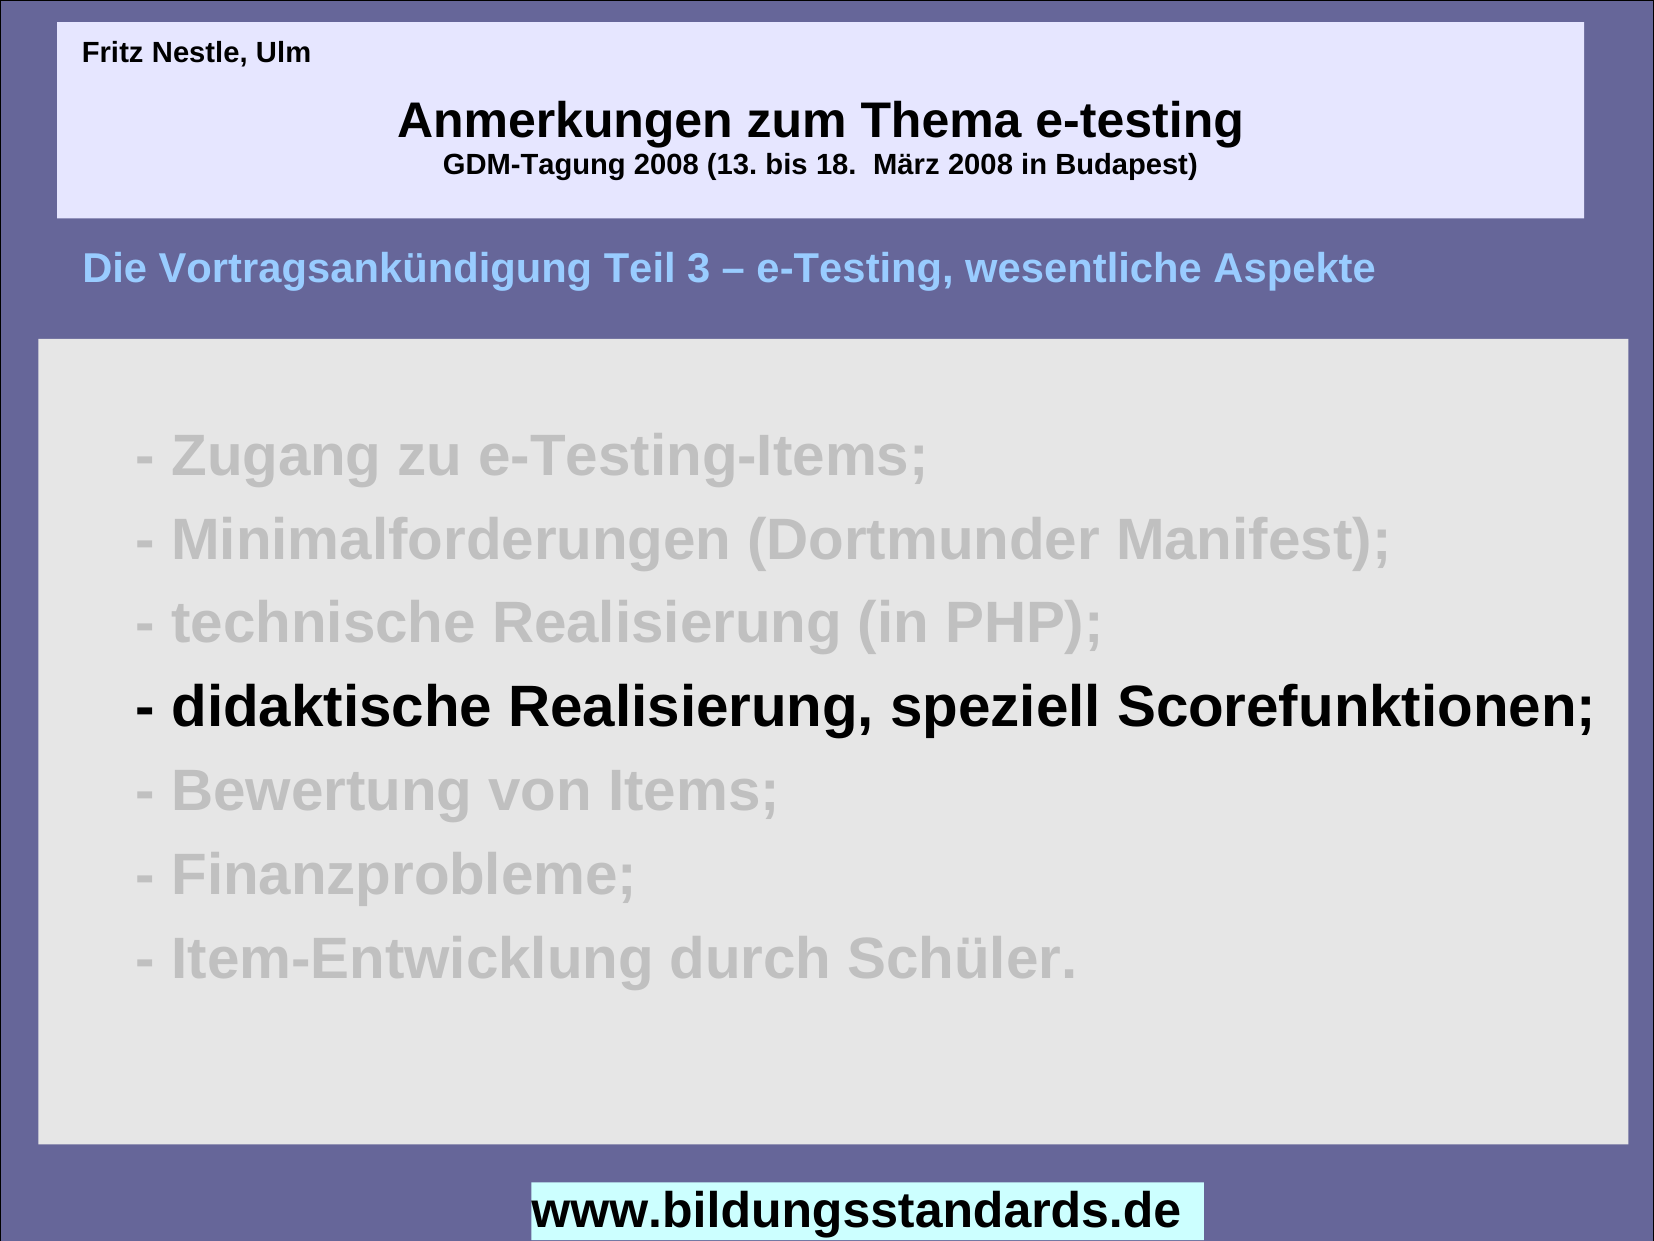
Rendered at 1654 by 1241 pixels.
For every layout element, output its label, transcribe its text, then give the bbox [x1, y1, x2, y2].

text_box Die Vortragsankündigung Teil 3 – e-Testing, wesentliche Aspekte [82, 244, 1423, 295]
text_box www.bildungsstandards.de [531, 1182, 1204, 1241]
text_box [0, 0, 1654, 1241]
text_box - Zugang zu e-Testing-Items; - Minimalforderungen (Dortmunder Manifest); - technische Realisierung (in PHP); - didaktische Realisierung, speziell Scorefunktionen; - Bewertung von Items; - Finanzprobleme; - Item-Entwicklung durch Schüler. [38, 338, 1629, 1145]
text_box Fritz Nestle, Ulm Anmerkungen zum Thema e-testing GDM-Tagung 2008 (13. bis 18. März 2008 in Budapest) [57, 22, 1585, 219]
